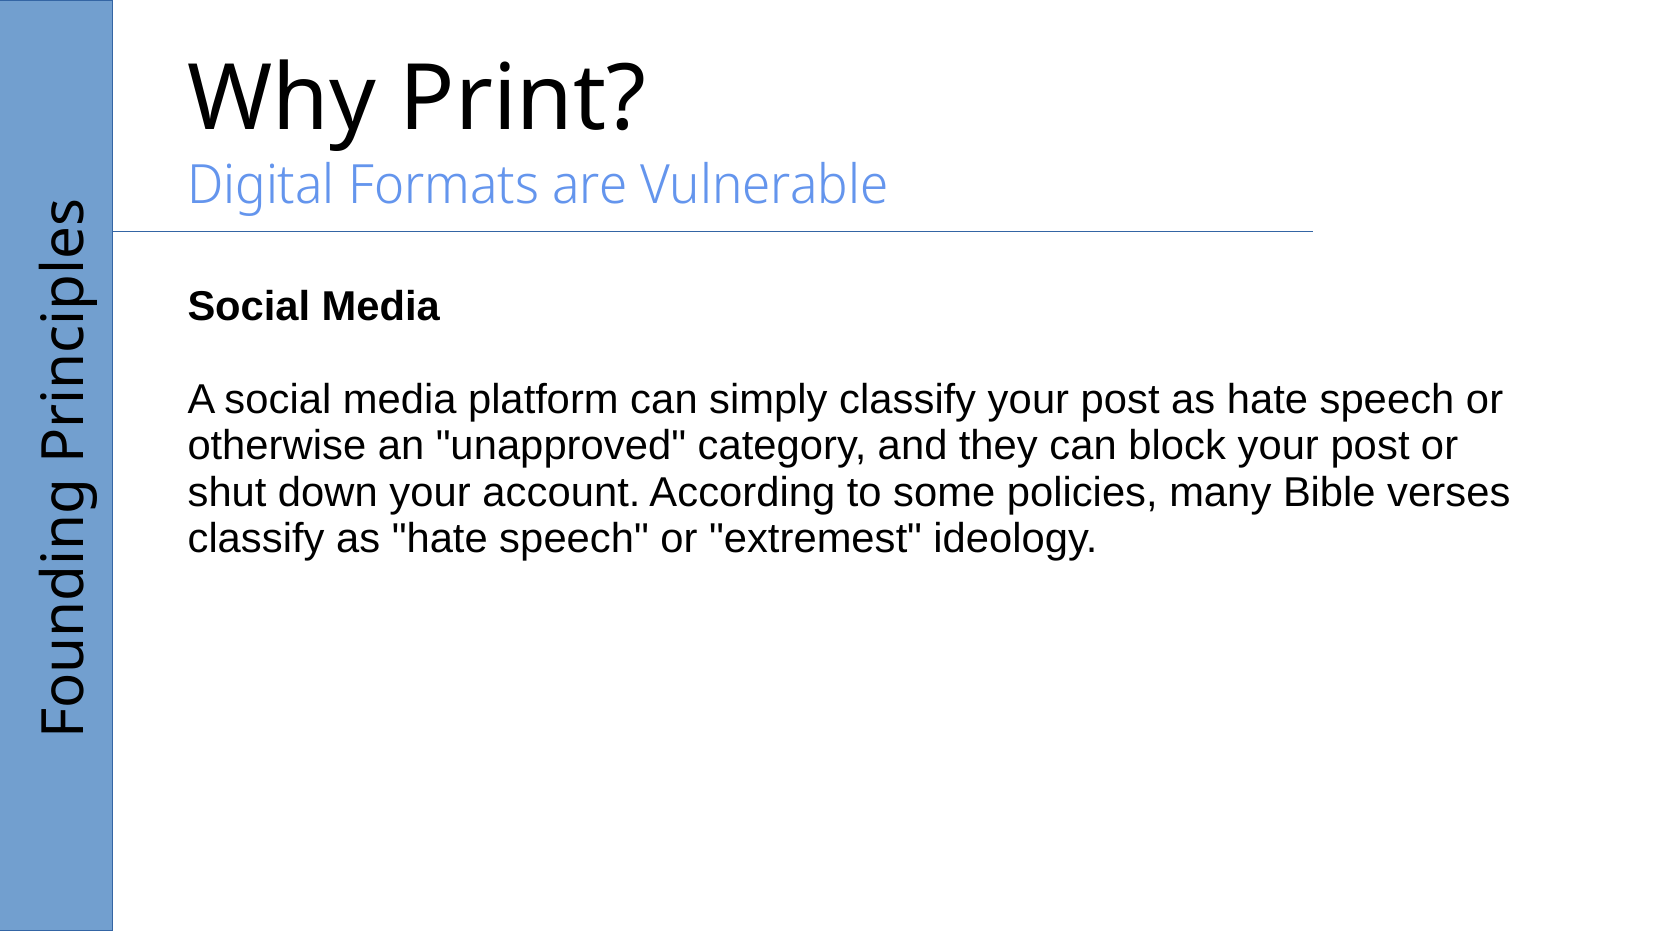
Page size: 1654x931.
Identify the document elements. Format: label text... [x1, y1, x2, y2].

subtitle Social Media A social media platform can simply classify your post as hate speech or otherwise an "unapproved" category, and they can block your post or shut down your account. According to some policies, many Bible verses classify as "hate speech" or "extremest" ideology. [187, 282, 1538, 887]
text_box Founding Principles [13, 37, 105, 901]
title Digital Formats are Vulnerable [187, 125, 1571, 239]
title Why Print? [187, 33, 1571, 125]
text_box [0, 0, 113, 931]
